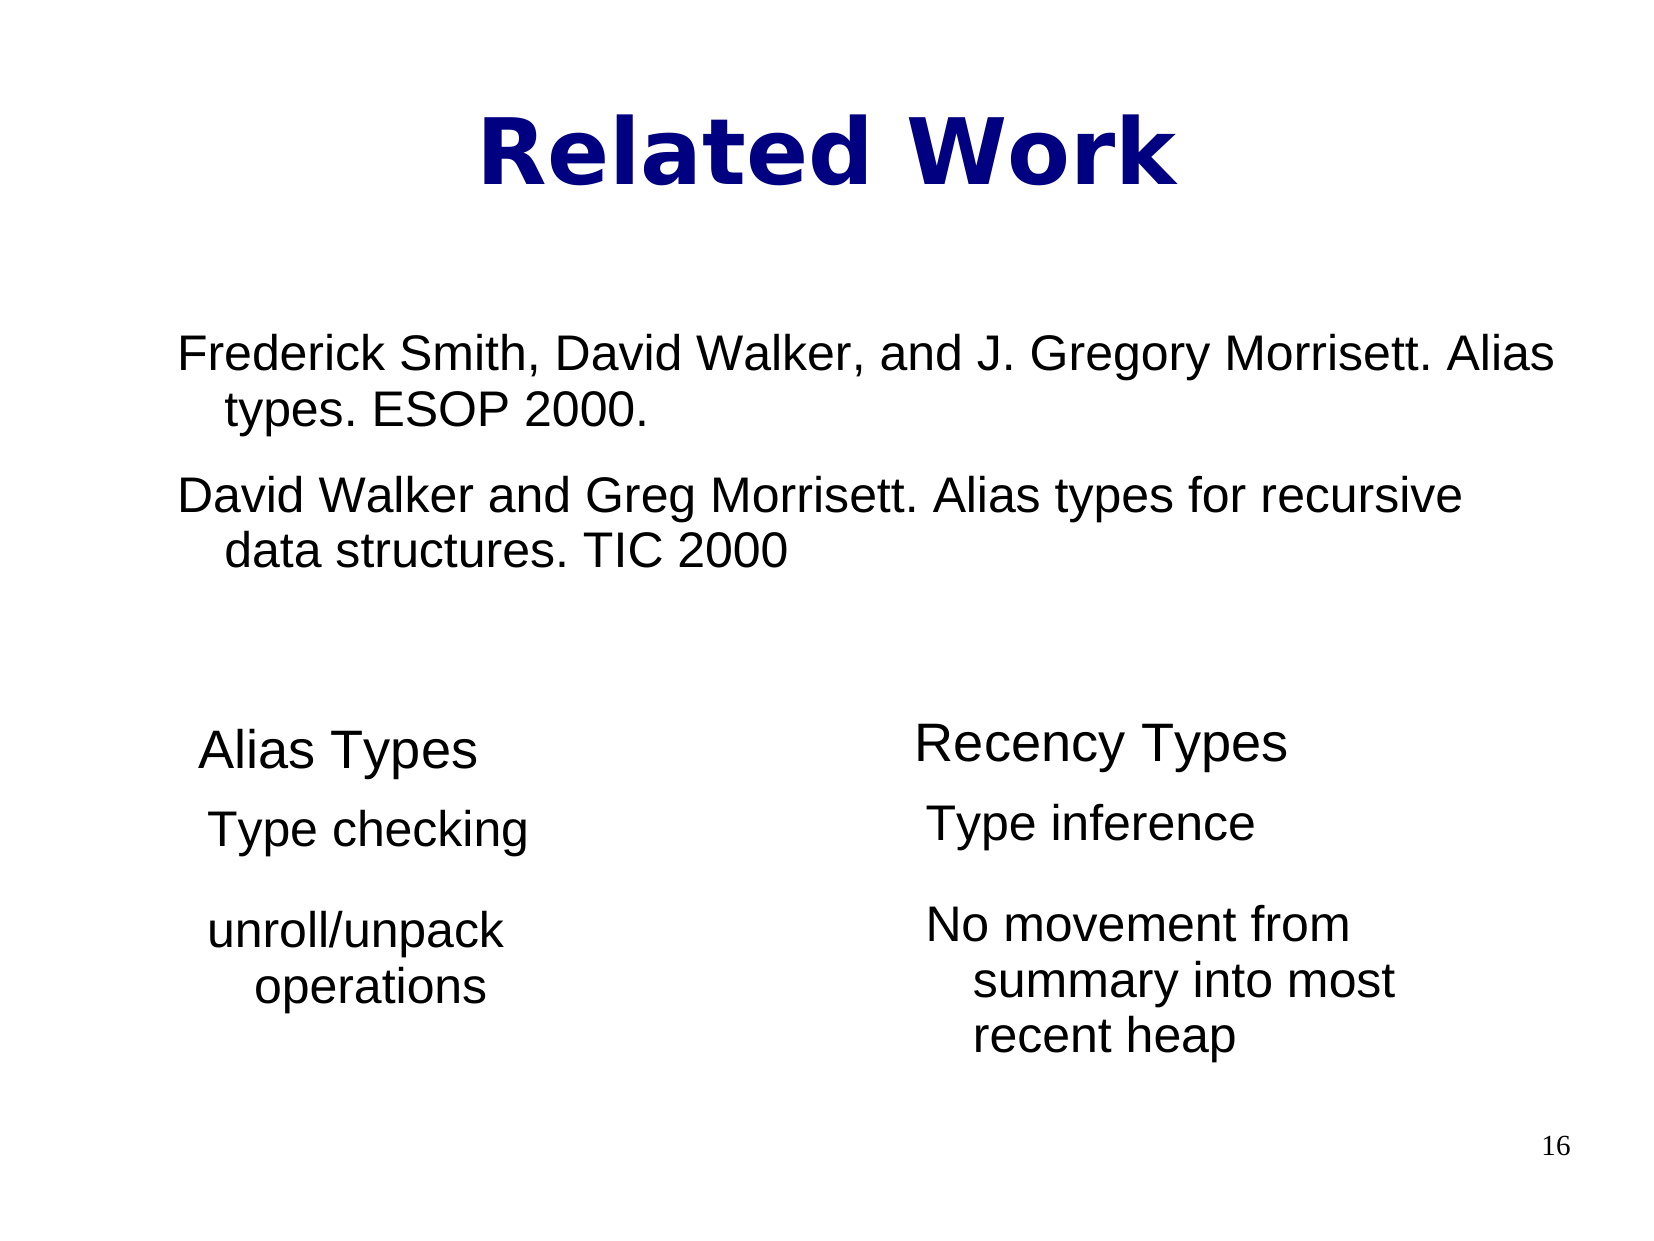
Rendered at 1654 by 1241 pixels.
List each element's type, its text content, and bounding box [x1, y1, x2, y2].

list Type checking unroll/unpack operations [112, 801, 739, 1174]
text_box Alias Types [183, 712, 709, 788]
title Related Work [82, 49, 1571, 244]
text_box Recency Types [900, 705, 1426, 781]
list Frederick Smith, David Walker, and J. Gregory Morrisett. Alias types. ESOP 2000. David Walker and Greg Morrisett. Alias types for recursive data structures. TIC 2000 [82, 244, 1571, 660]
list Type inference No movement from summary into most recent heap [831, 795, 1495, 1168]
